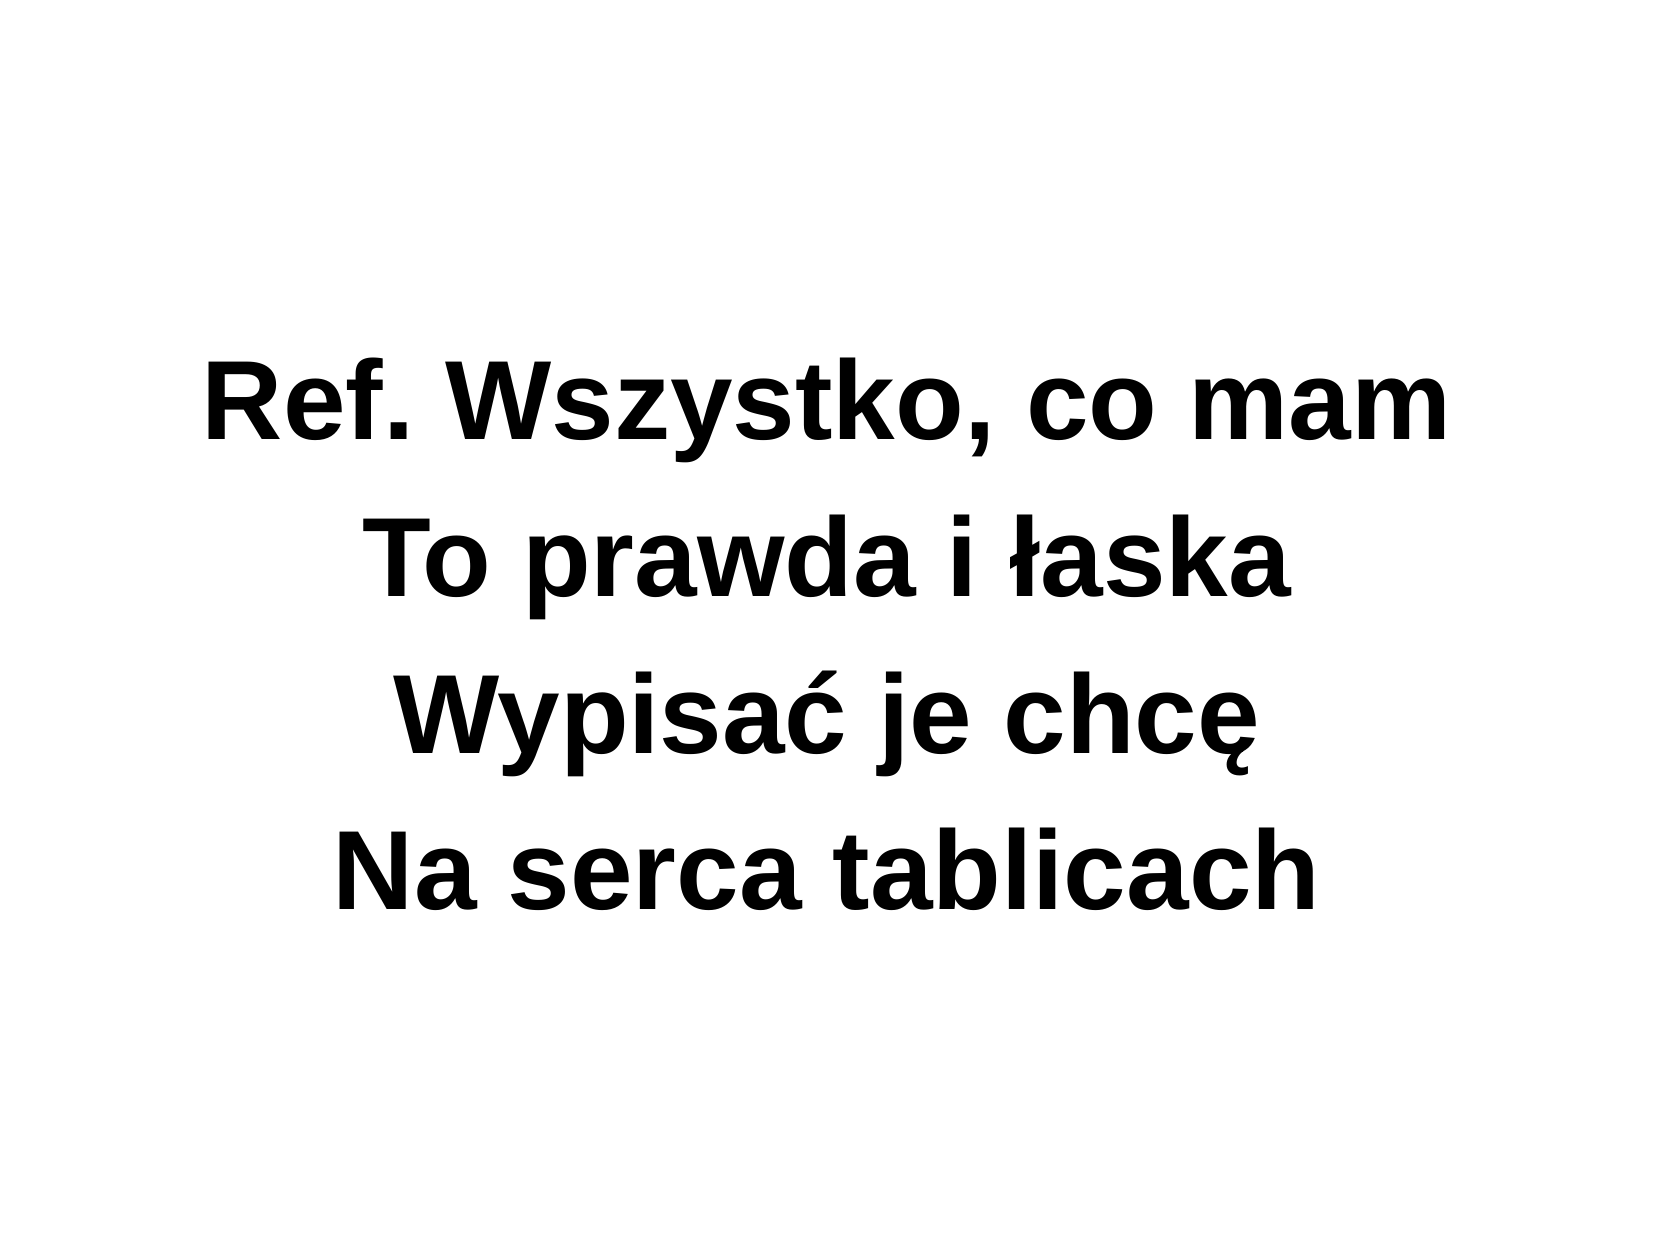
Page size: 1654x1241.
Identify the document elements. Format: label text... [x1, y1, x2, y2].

subtitle Ref. Wszystko, co mam To prawda i łaska Wypisać je chcę Na serca tablicach [0, 0, 1654, 1241]
